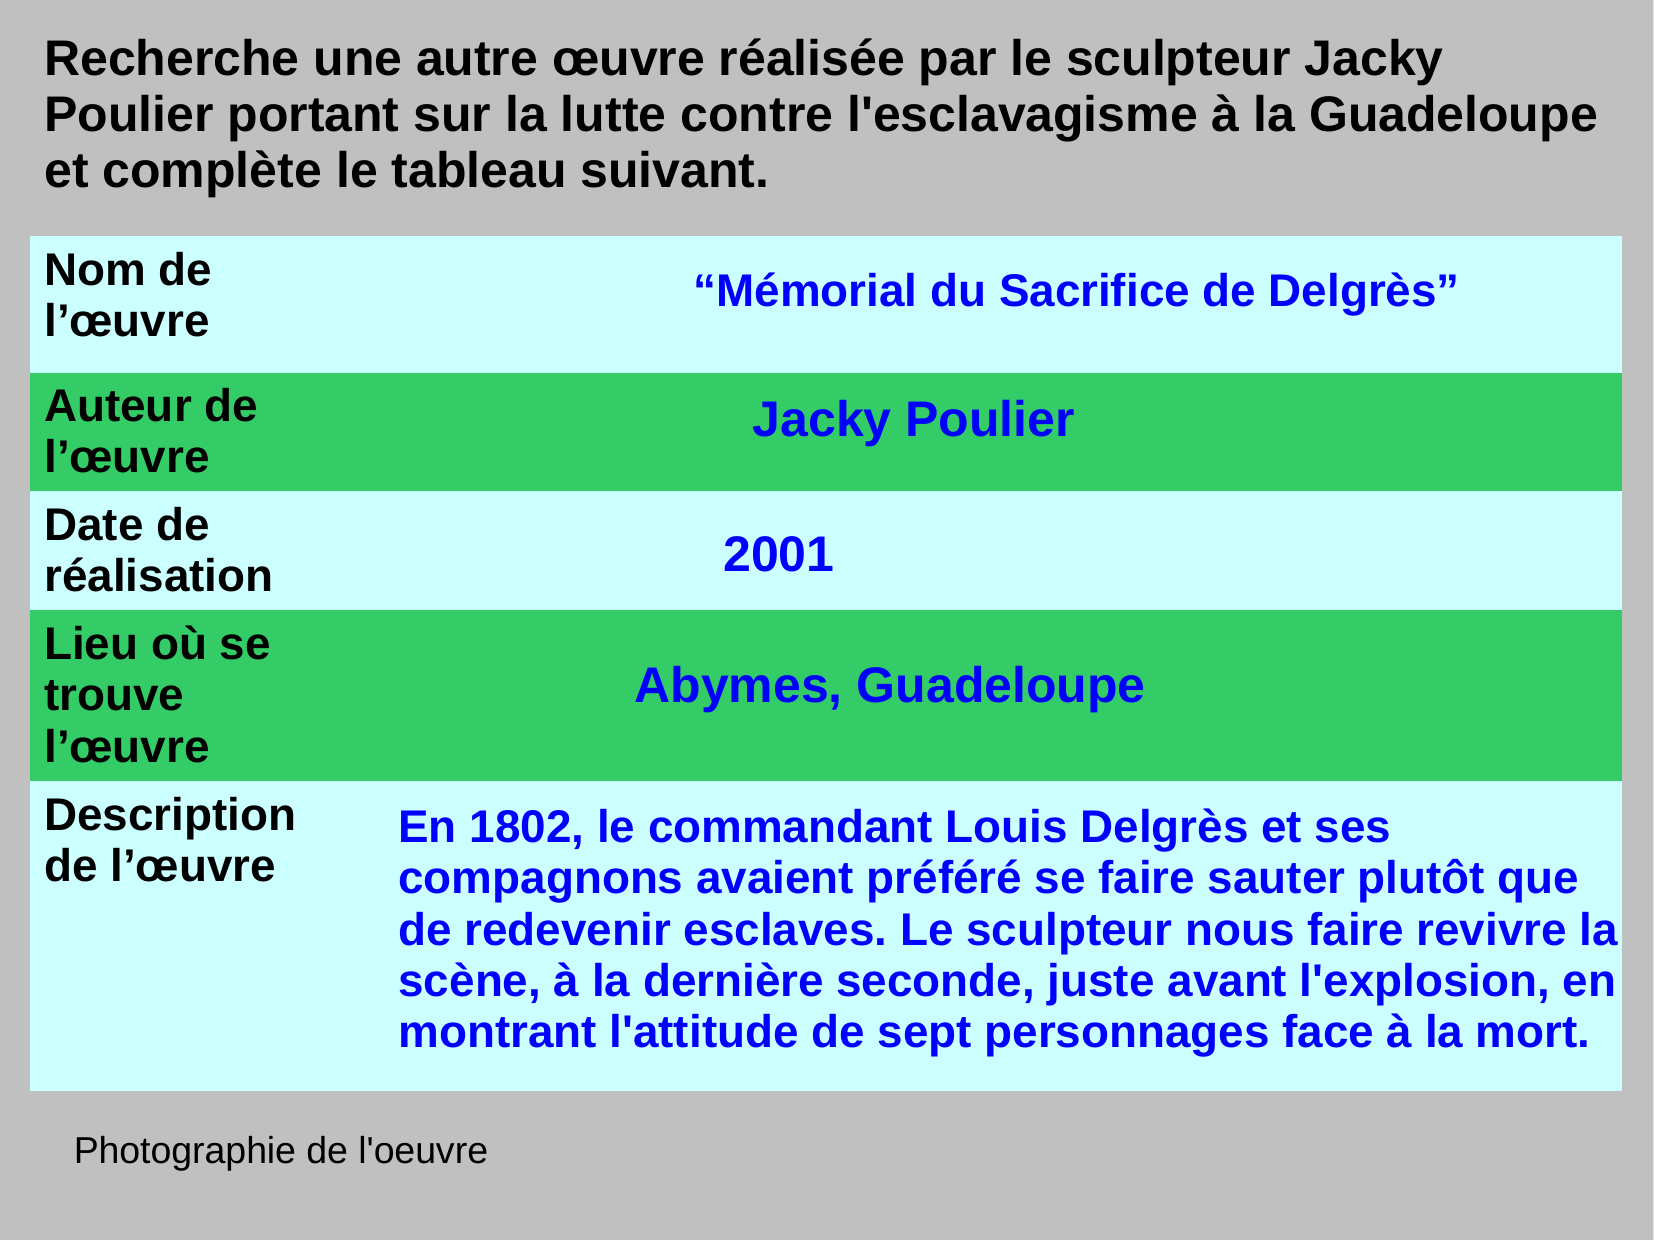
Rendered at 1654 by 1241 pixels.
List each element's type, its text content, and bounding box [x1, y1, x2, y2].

table_cell [365, 373, 1622, 491]
table_cell Auteur de l’œuvre [30, 373, 365, 491]
text_box “Mémorial du Sacrifice de Delgrès” [679, 257, 1536, 325]
table_cell [365, 781, 1622, 1091]
text_box 2001 [708, 518, 1093, 591]
table_cell [365, 610, 1622, 781]
table_header Nom de l’œuvre [30, 236, 365, 373]
table_cell Lieu où se trouve l’œuvre [30, 610, 365, 781]
table_cell Date de réalisation [30, 491, 365, 610]
text_box Photographie de l'oeuvre [59, 1122, 504, 1179]
table_cell [365, 491, 1622, 610]
table_cell Description de l’œuvre [30, 781, 365, 1091]
text_box Jacky Poulier [738, 383, 1270, 456]
text_box En 1802, le commandant Louis Delgrès et ses compagnons avaient préféré se faire sauter plutôt que de redevenir esclaves. Le sculpteur nous faire revivre la scène, à la dernière seconde, juste avant l'explosion, en montrant l'attitude de sept personnages face à la mort. [383, 793, 1653, 1123]
text_box Recherche une autre œuvre réalisée par le sculpteur Jacky Poulier portant sur la lutte contre l'esclavagisme à la Guadeloupe et complète le tableau suivant. [29, 22, 1625, 209]
table_header [365, 236, 1622, 373]
text_box Abymes, Guadeloupe [620, 649, 1329, 722]
